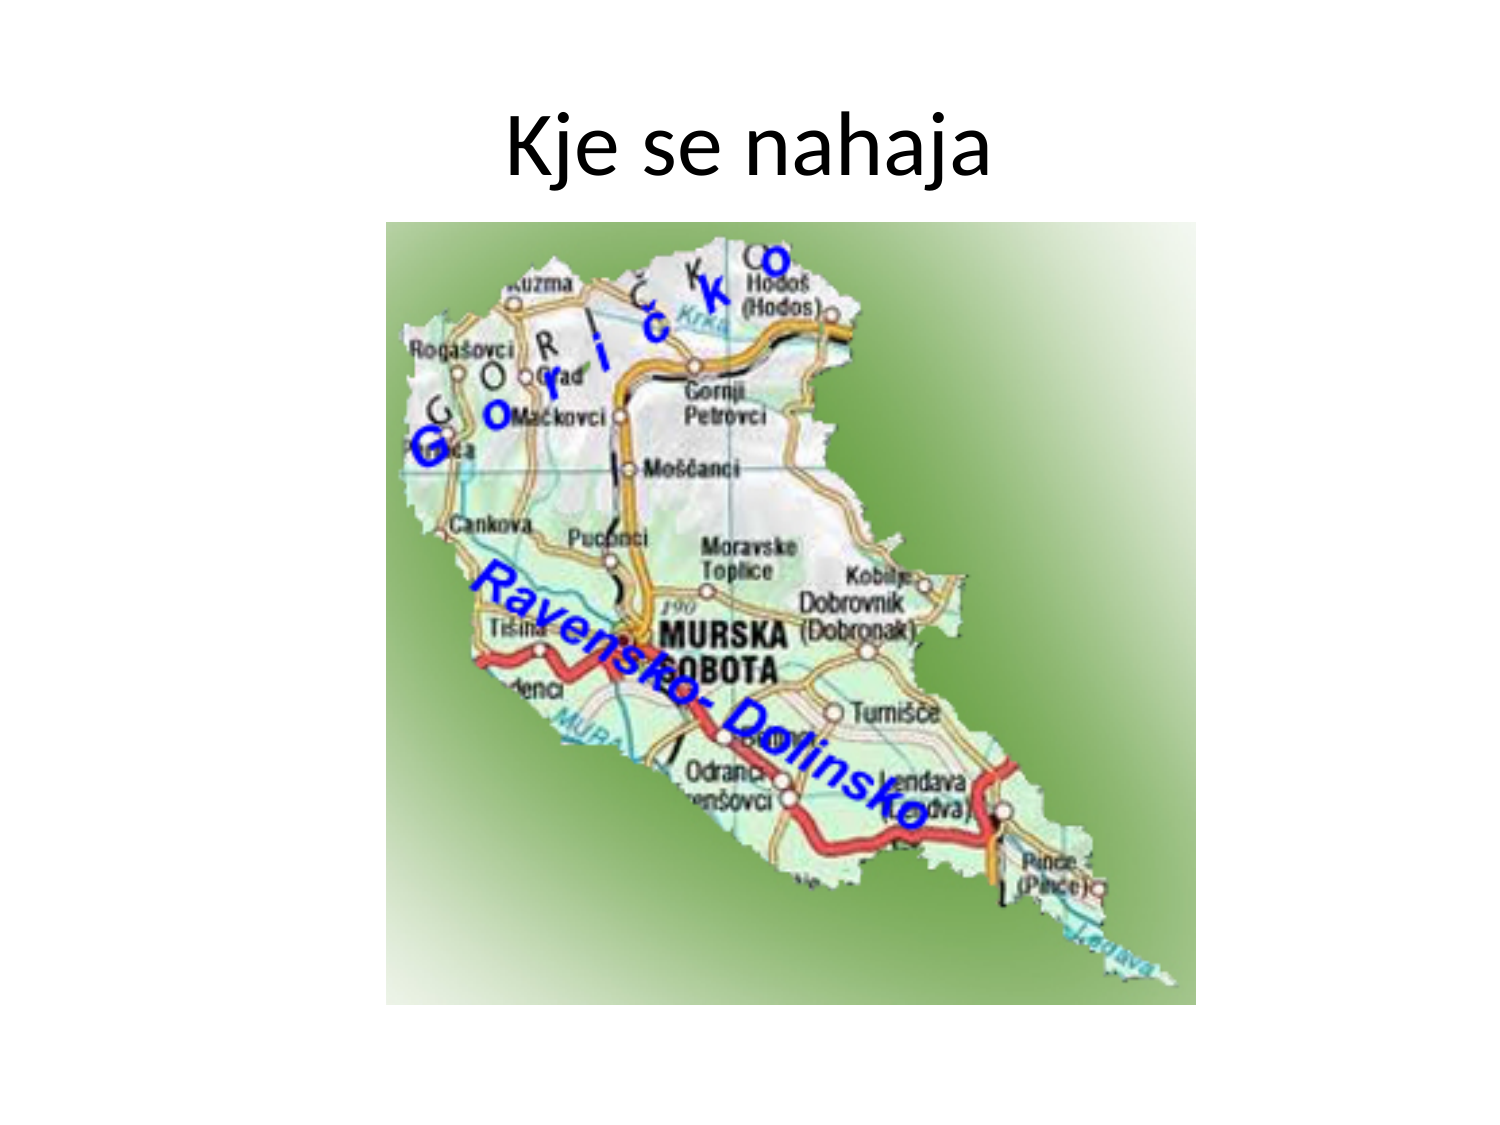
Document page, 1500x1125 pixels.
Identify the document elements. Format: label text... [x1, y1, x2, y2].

picture [386, 222, 1196, 1005]
title Kje se nahaja [75, 45, 1425, 233]
